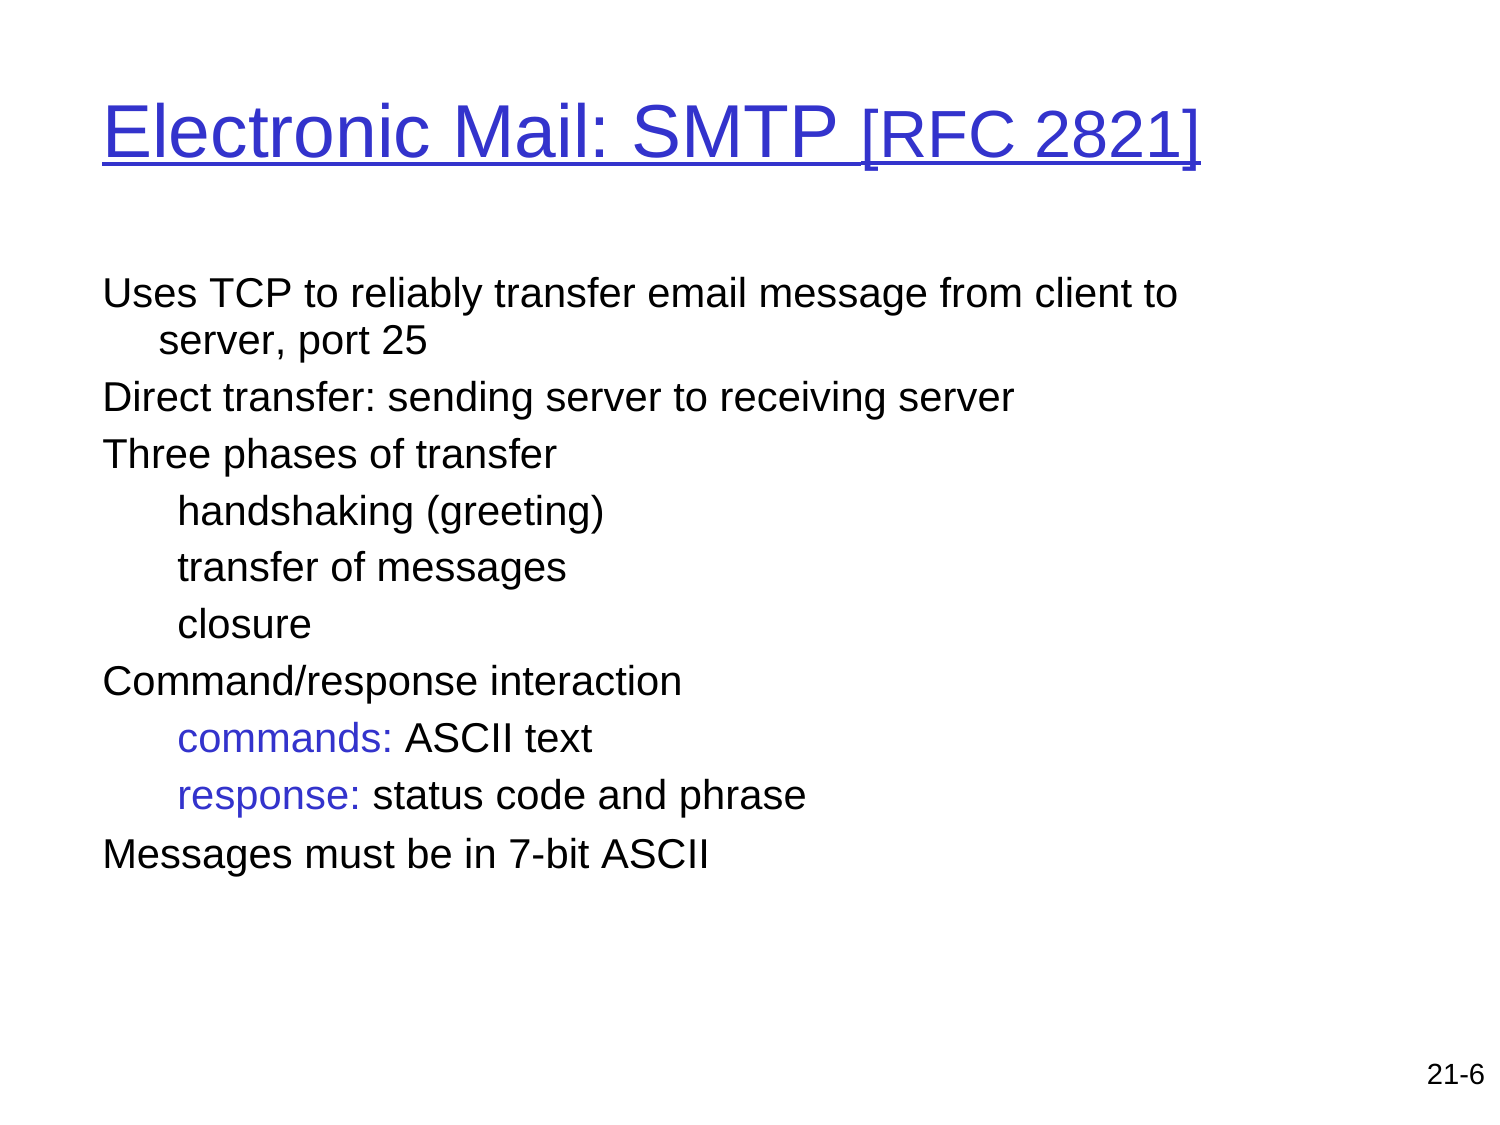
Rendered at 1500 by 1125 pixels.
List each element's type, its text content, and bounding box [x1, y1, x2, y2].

title Electronic Mail: SMTP [RFC 2821] [87, 37, 1363, 225]
list Uses TCP to reliably transfer email message from client to server, port 25 Direct transfer: sending server to receiving server Three phases of transfer handshaking (greeting) transfer of messages closure Command/response interaction commands: ASCII text response: status code and phrase Messages must be in 7-bit ASCII [87, 262, 1290, 1026]
